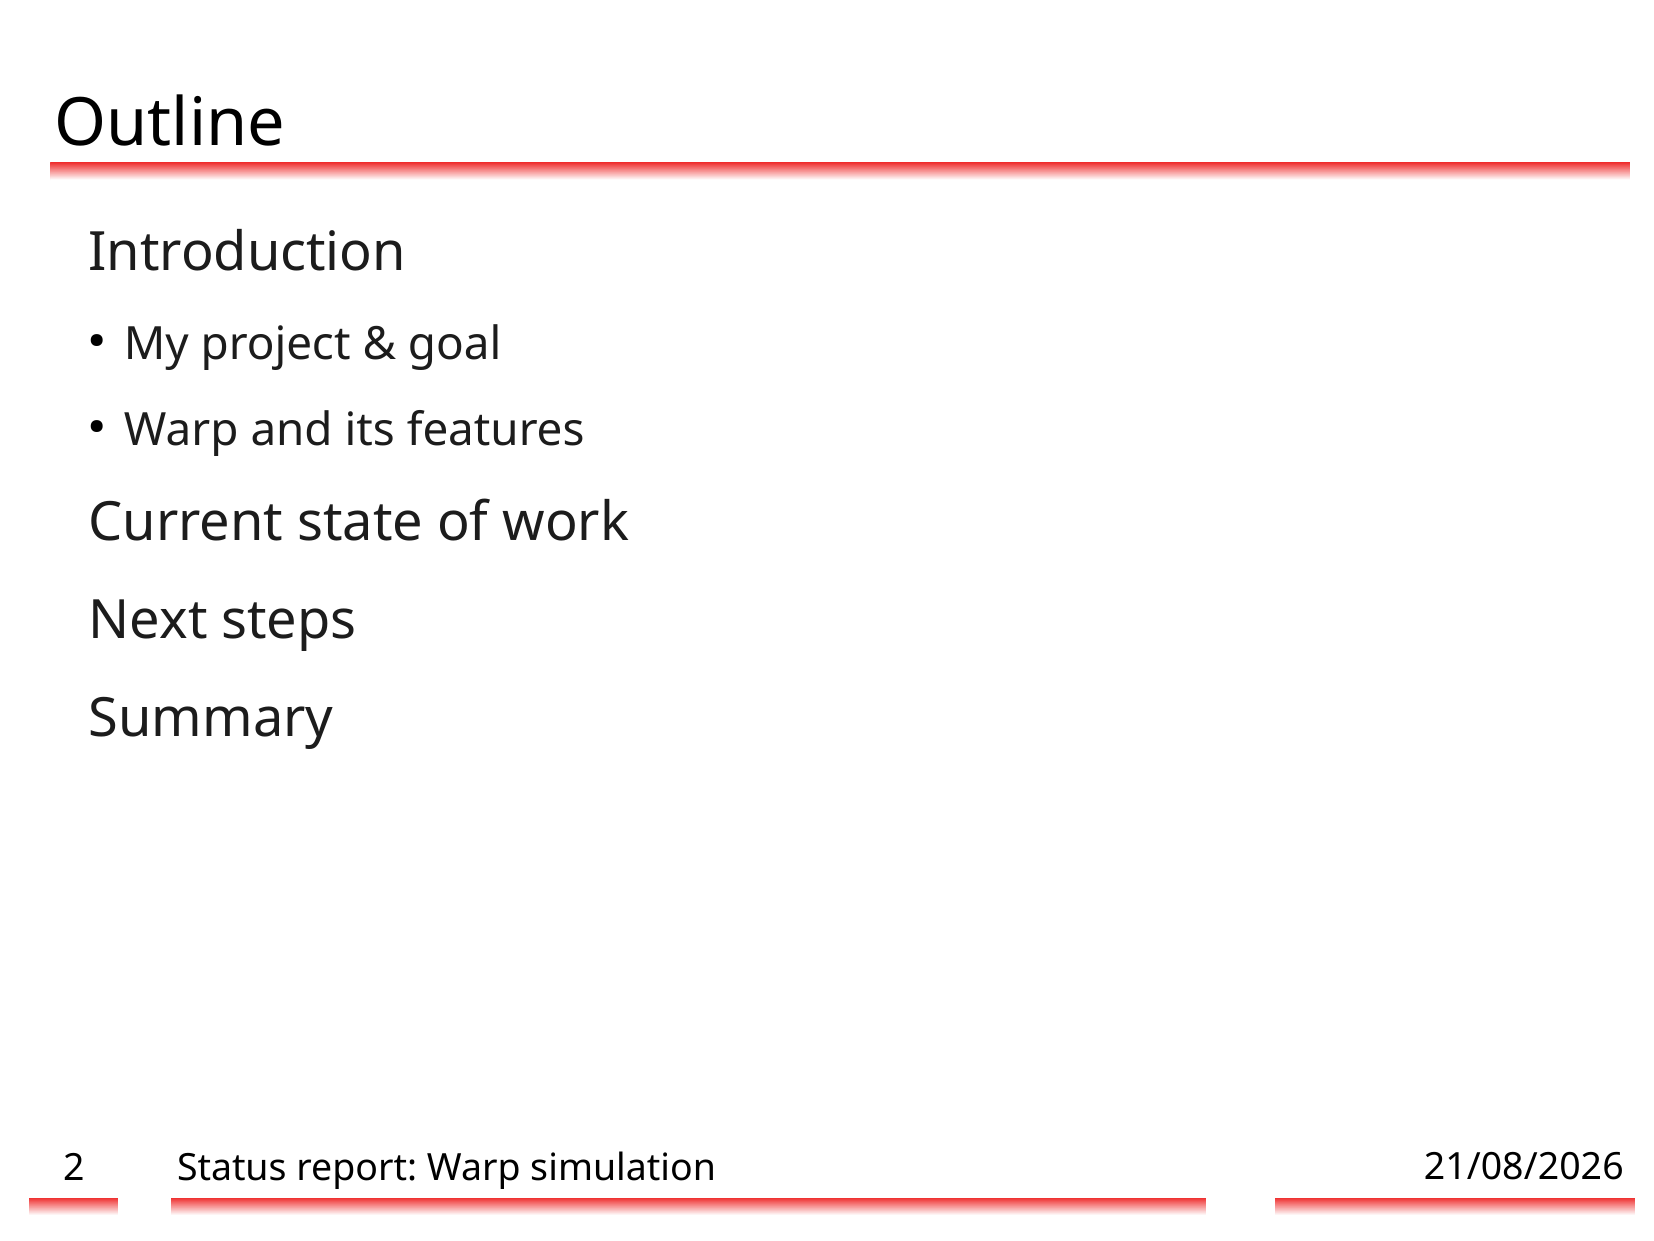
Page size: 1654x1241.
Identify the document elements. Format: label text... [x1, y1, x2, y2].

list Introduction My project & goal Warp and its features Current state of work Next steps Summary [53, 212, 1606, 1096]
title Outline [54, 17, 1591, 166]
